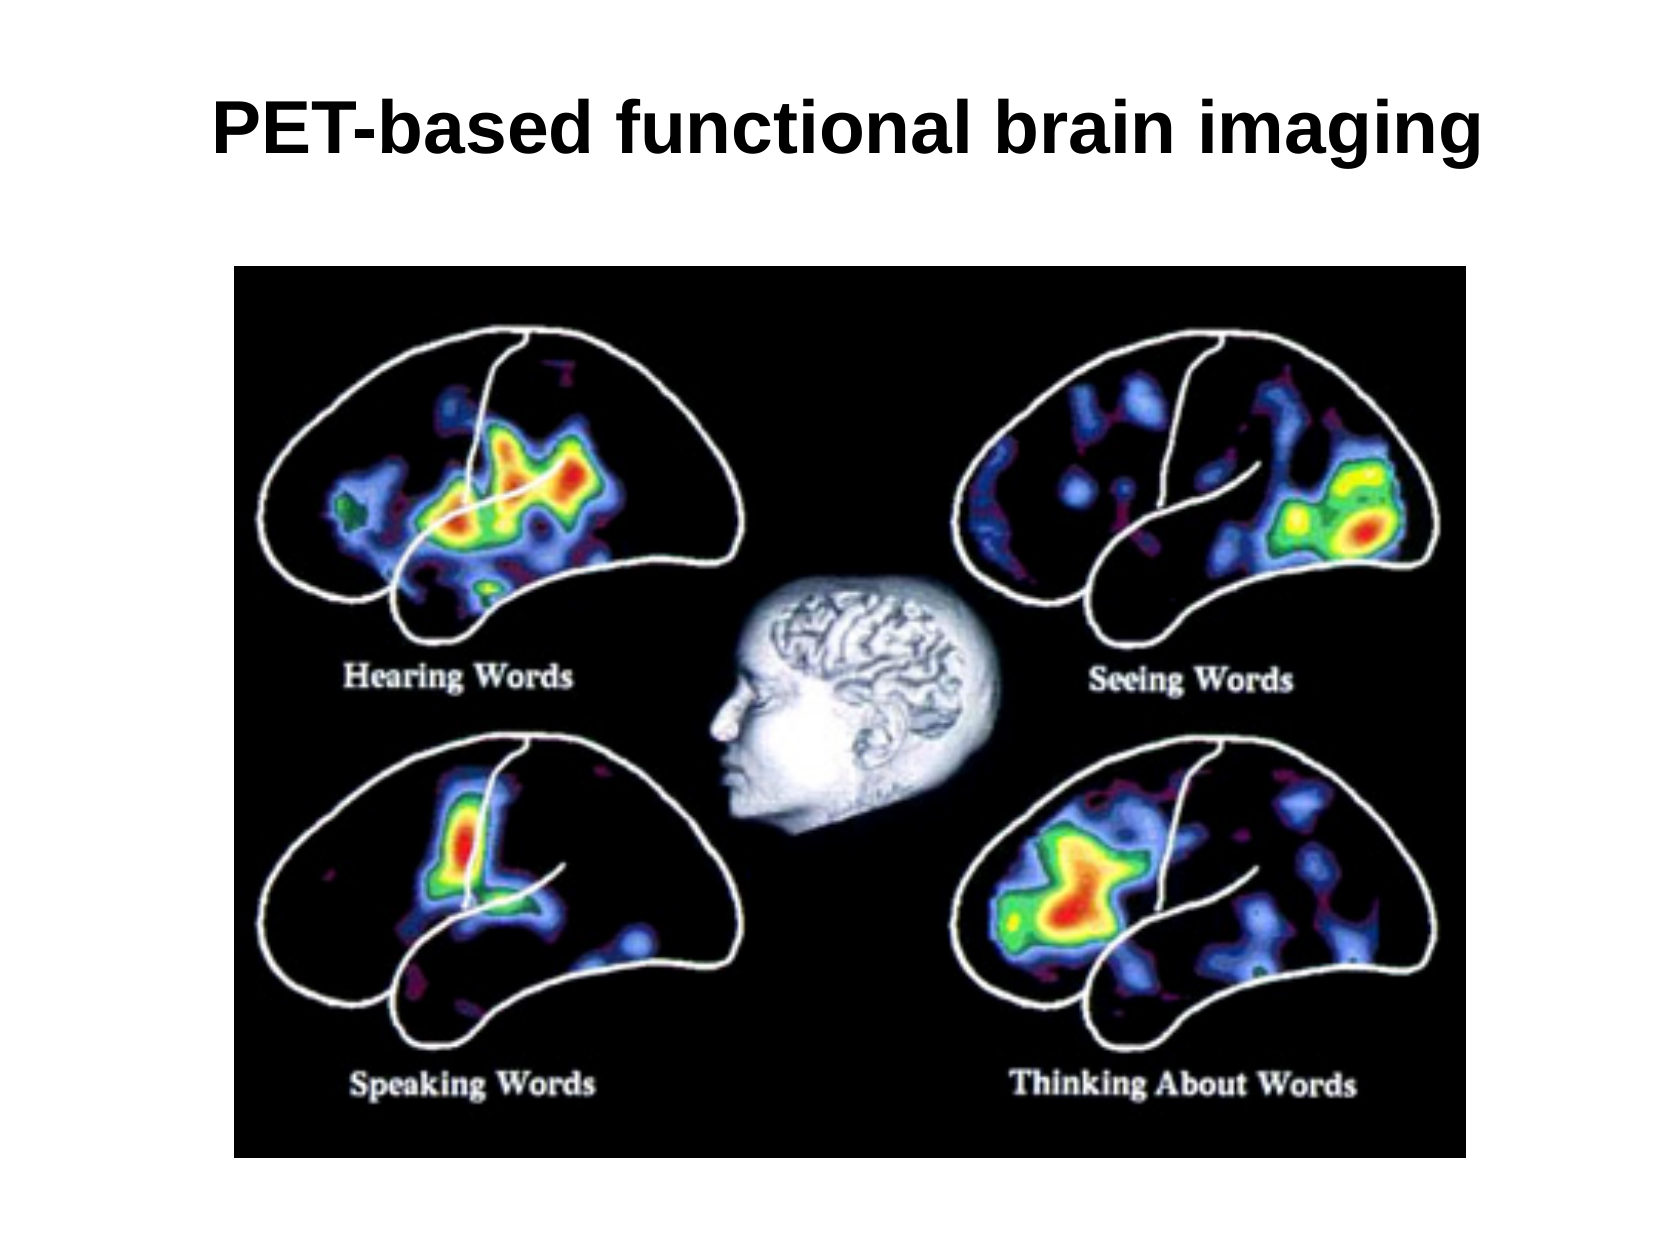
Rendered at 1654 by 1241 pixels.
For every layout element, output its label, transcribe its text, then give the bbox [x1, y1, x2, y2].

picture [234, 266, 1466, 1158]
text_box PET-based functional brain imaging [196, 78, 1523, 190]
